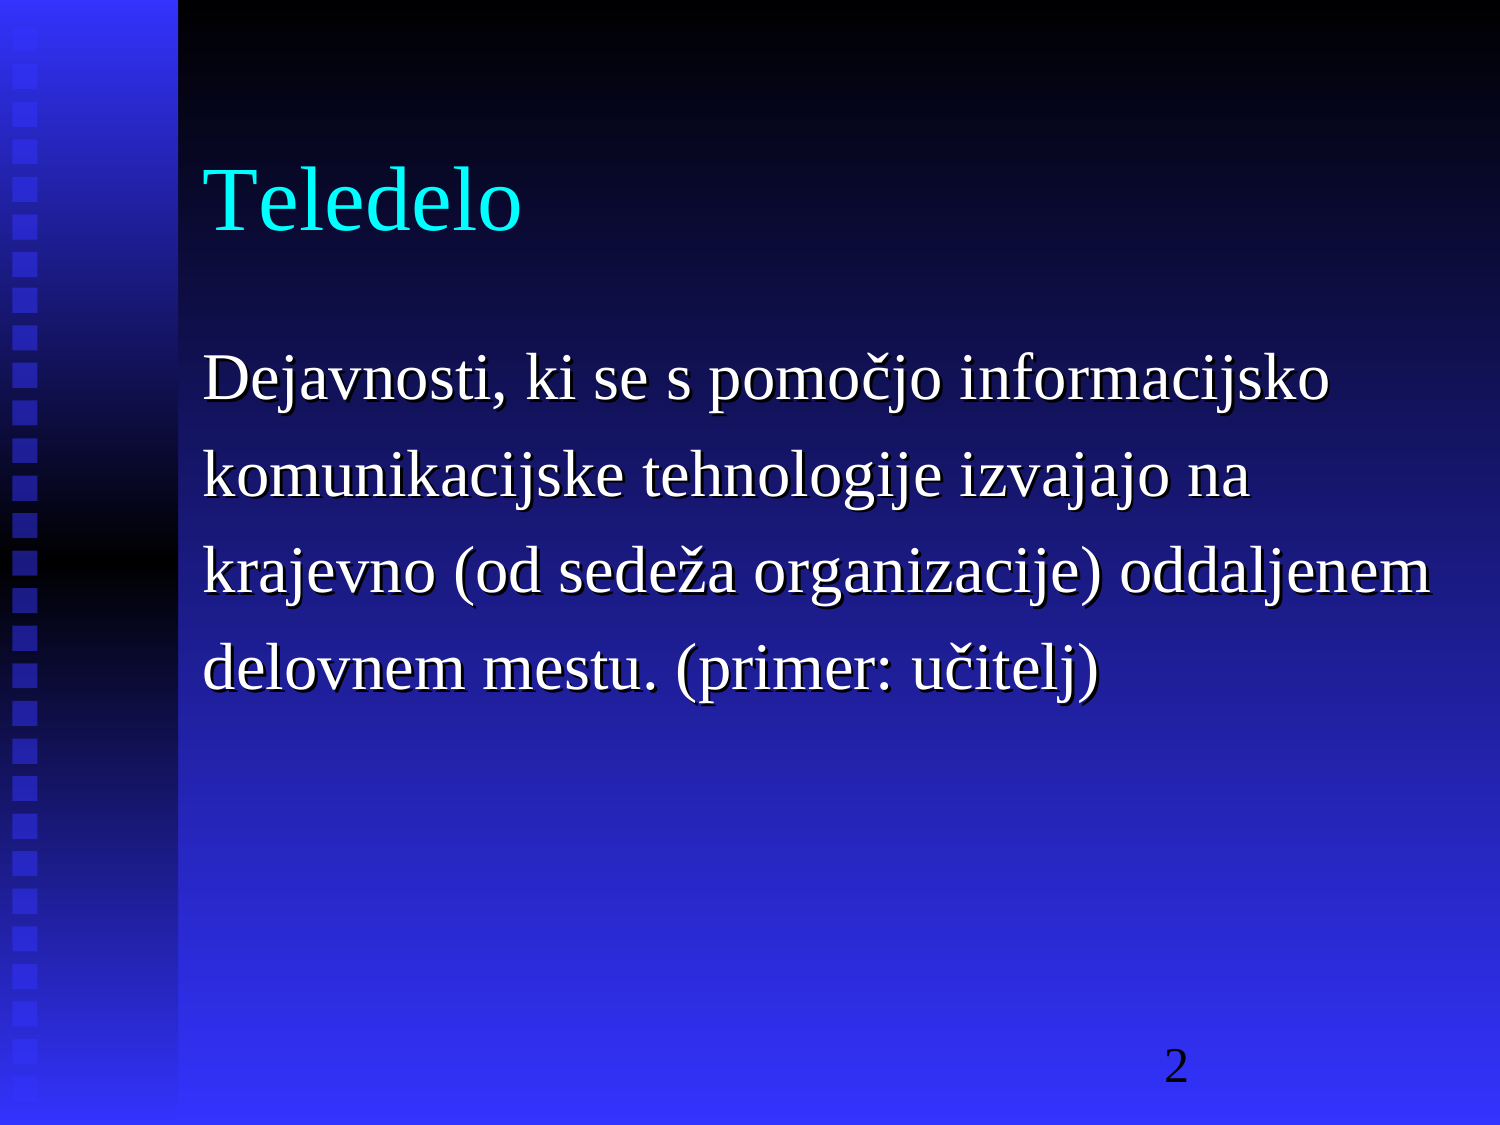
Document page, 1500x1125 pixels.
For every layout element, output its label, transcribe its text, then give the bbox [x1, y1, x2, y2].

title Teledelo [187, 99, 1463, 288]
list Dejavnosti, ki se s pomočjo informacijsko komunikacijske tehnologije izvajajo na krajevno (od sedeža organizacije) oddaljenem delovnem mestu. (primer: učitelj) [187, 324, 1463, 1001]
